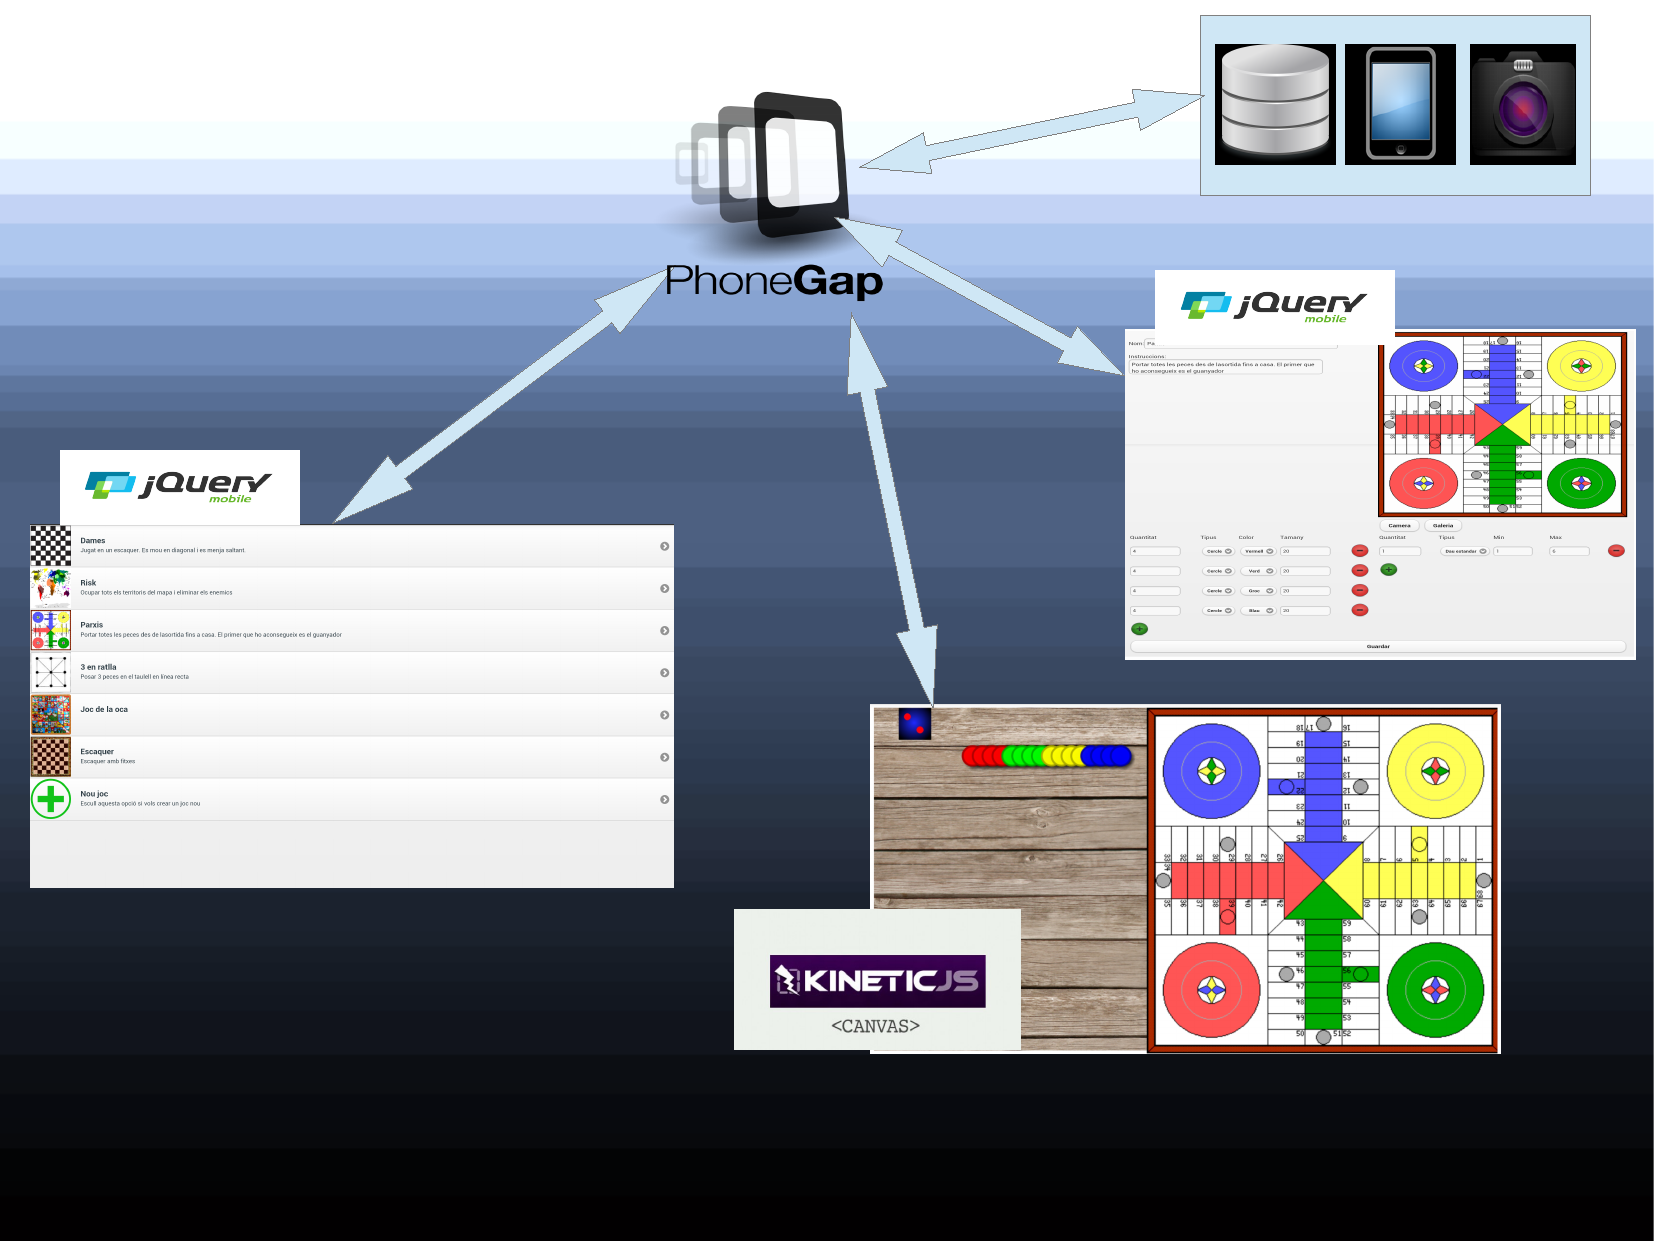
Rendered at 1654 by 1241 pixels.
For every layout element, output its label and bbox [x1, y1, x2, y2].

text_box [834, 217, 1125, 376]
text_box [847, 312, 938, 708]
text_box [332, 284, 634, 524]
text_box [859, 15, 1591, 196]
picture [0, 0, 1654, 1241]
